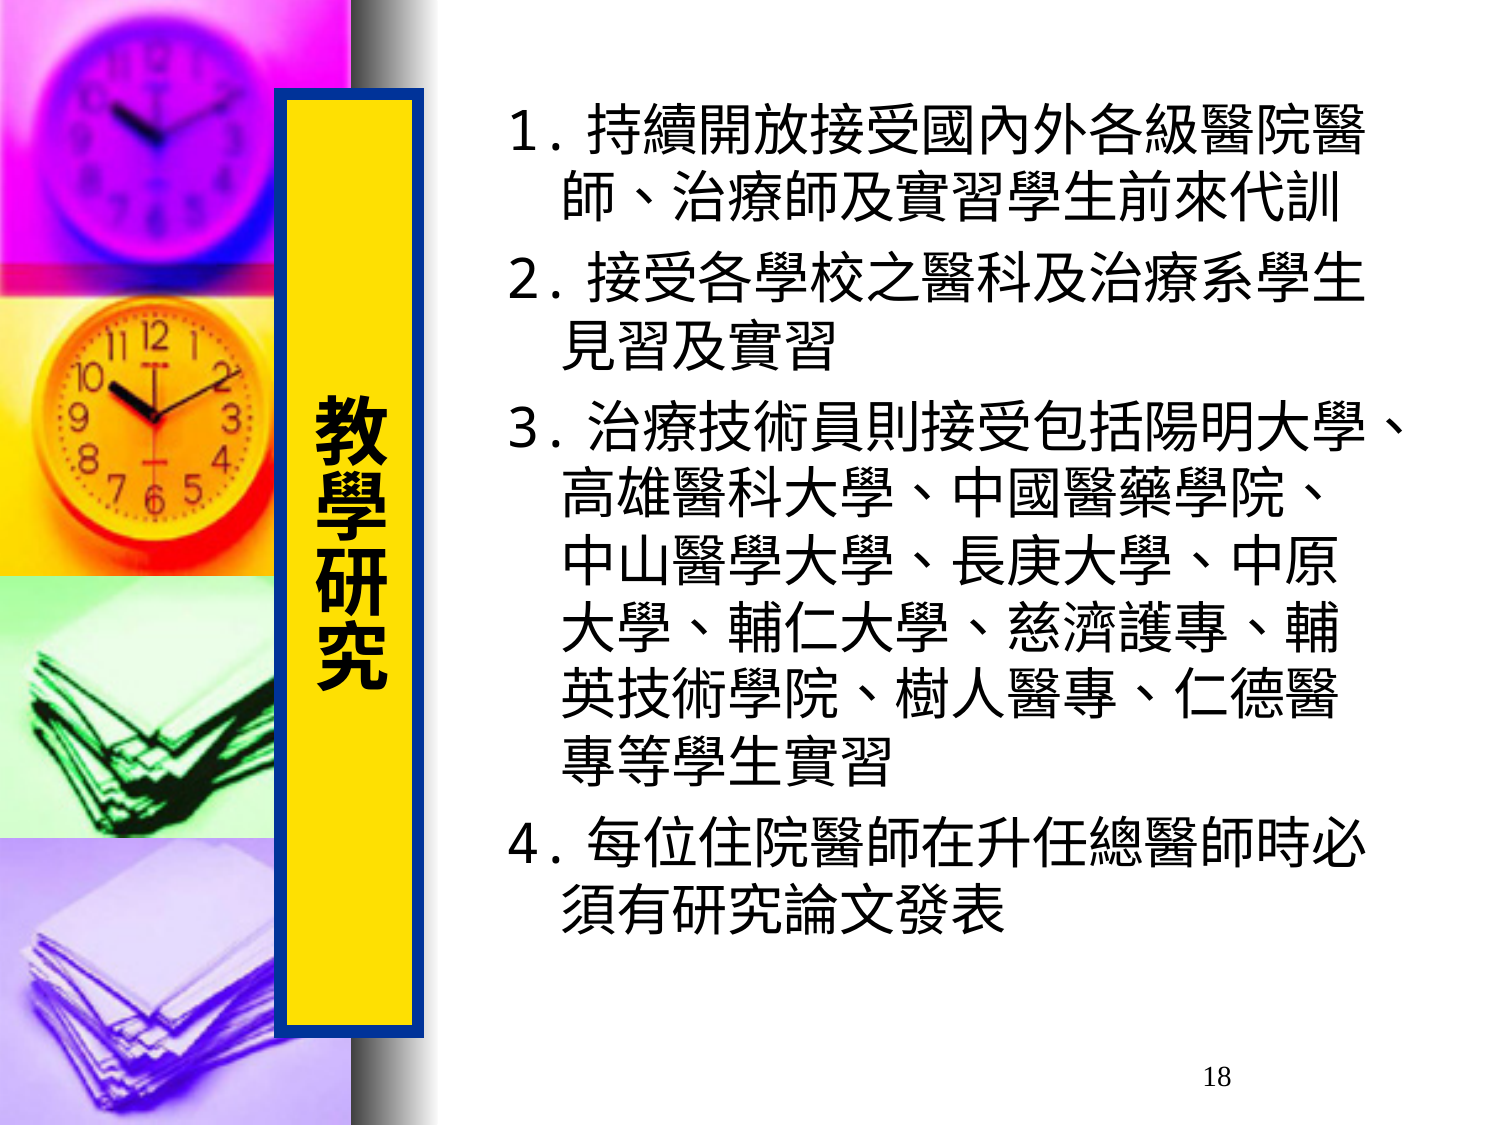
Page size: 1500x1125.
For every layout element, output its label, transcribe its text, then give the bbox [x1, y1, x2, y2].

text_box [1187, 1050, 1500, 1125]
list 1.持續開放接受國內外各級醫院醫師、治療師及實習學生前來代訓 2.接受各學校之醫科及治療系學生見習及實習 3.治療技術員則接受包括陽明大學、高雄醫科大學、中國醫藥學院、中山醫學大學、長庚大學、中原大學、輔仁大學、慈濟護專、輔英技術學院、樹人醫專、仁德醫專等學生實習 4.每位住院醫師在升任總醫師時必須有研究論文發表 [437, 87, 1388, 1026]
title 教學研究 [280, 93, 419, 1032]
